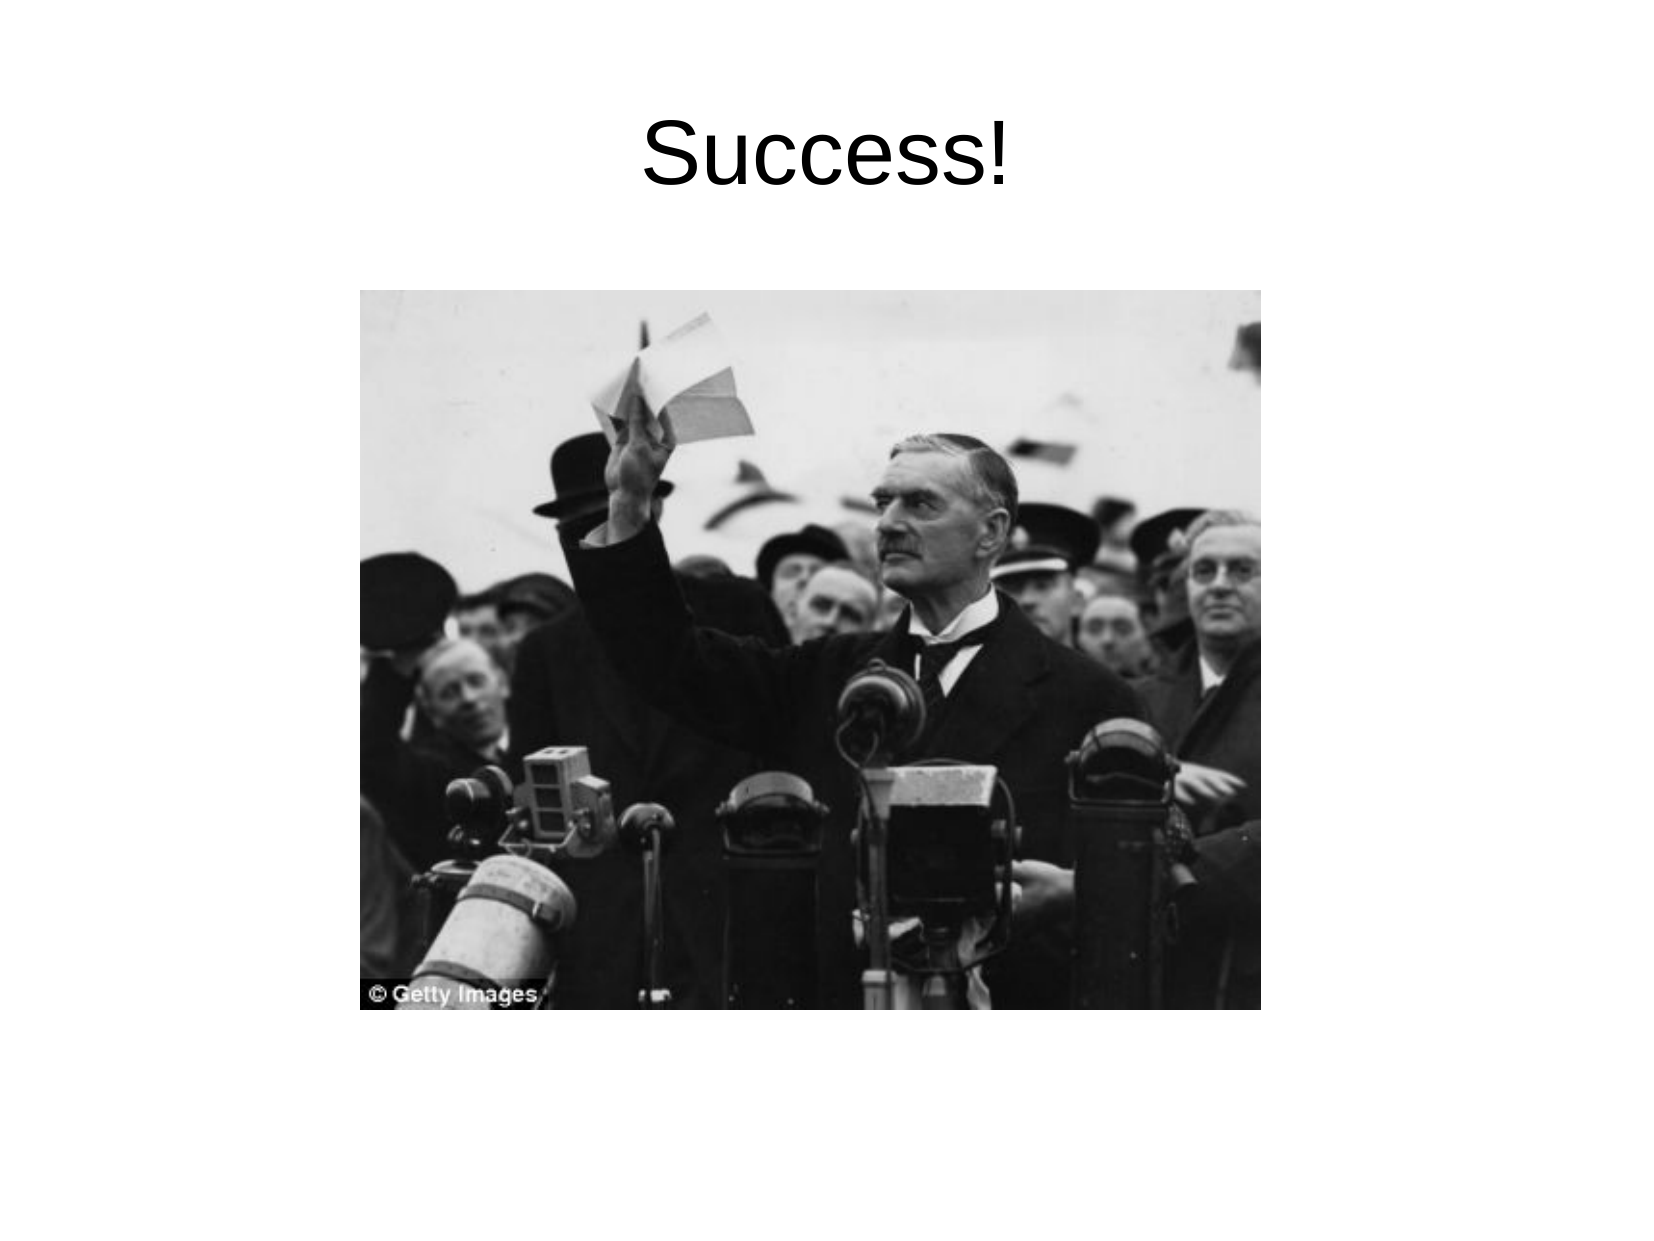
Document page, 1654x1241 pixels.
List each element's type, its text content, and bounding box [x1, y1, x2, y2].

title Success! [82, 49, 1571, 257]
picture [360, 290, 1261, 1010]
